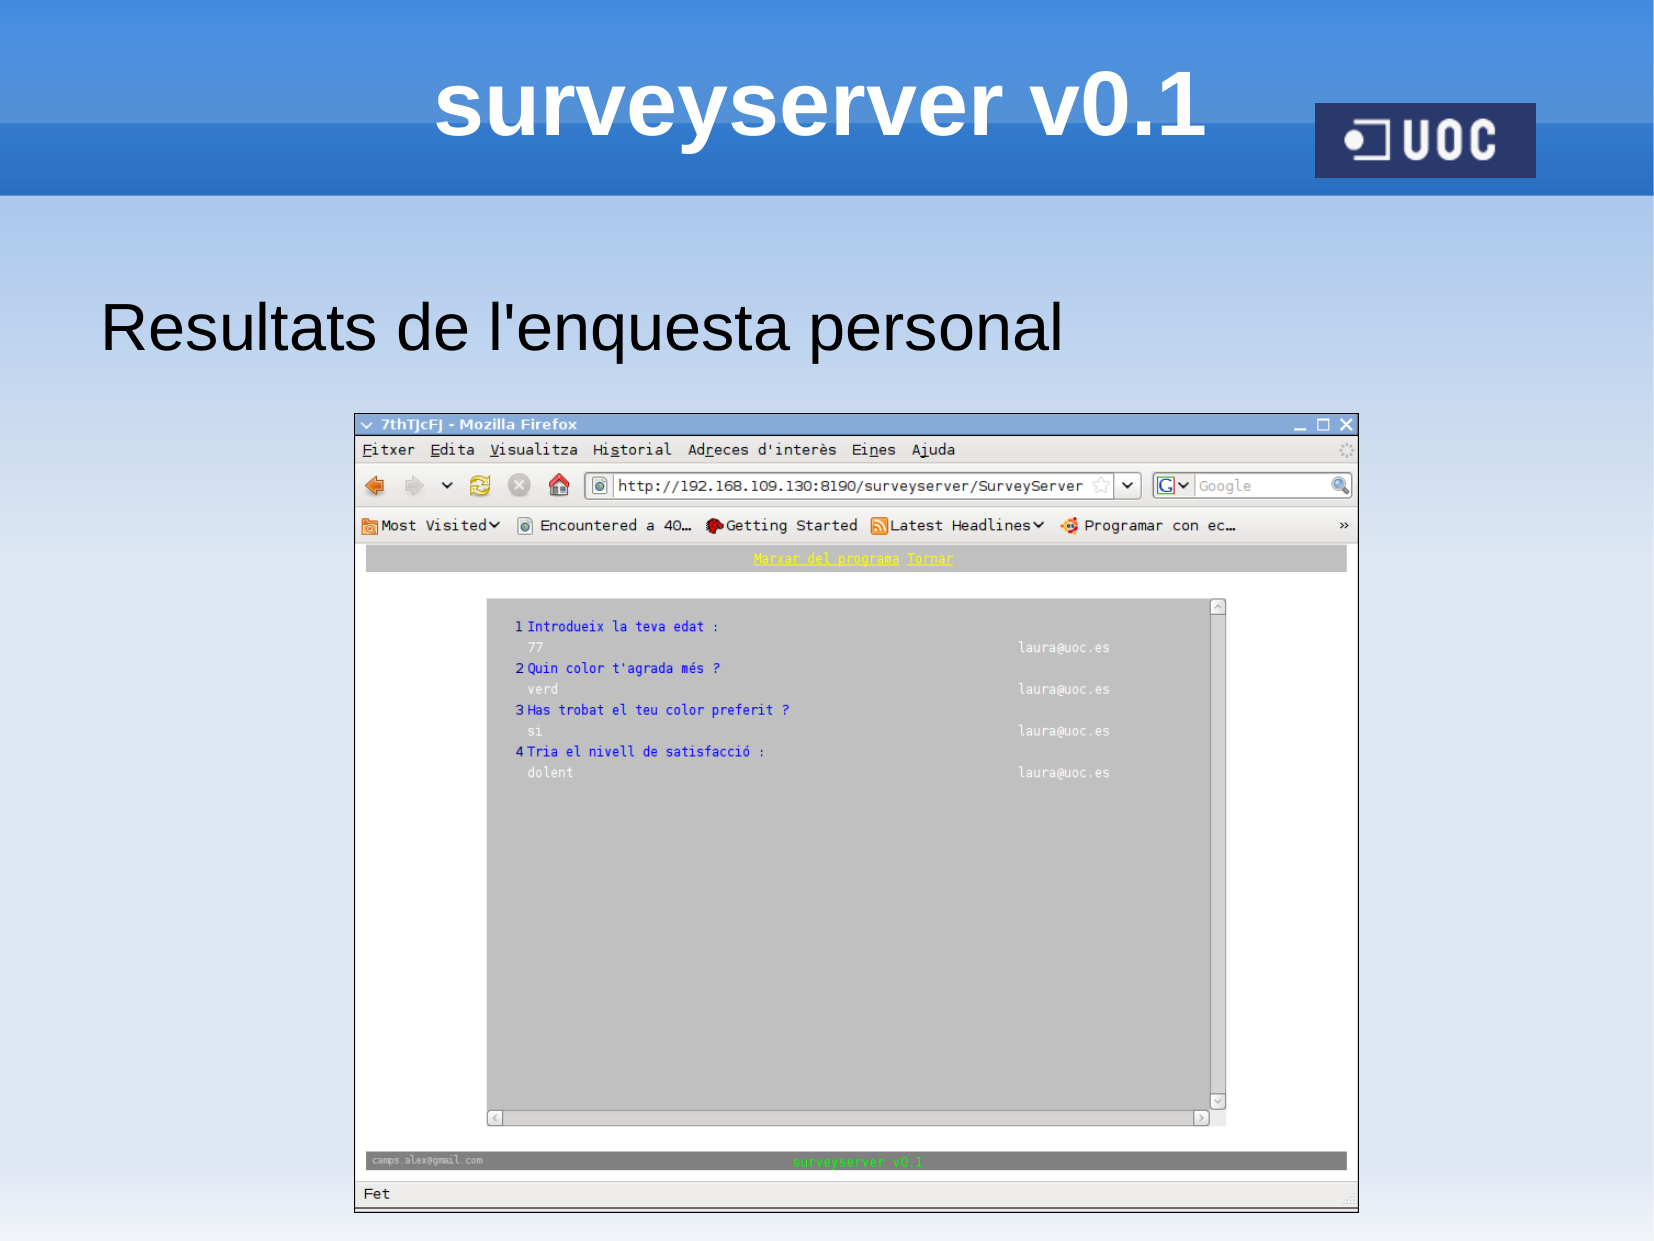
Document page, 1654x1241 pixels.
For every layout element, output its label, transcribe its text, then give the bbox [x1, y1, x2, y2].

list Resultats de l'enquesta personal [82, 290, 1571, 1094]
title surveyserver v0.1 [76, 7, 1565, 200]
picture [0, 0, 1654, 1241]
